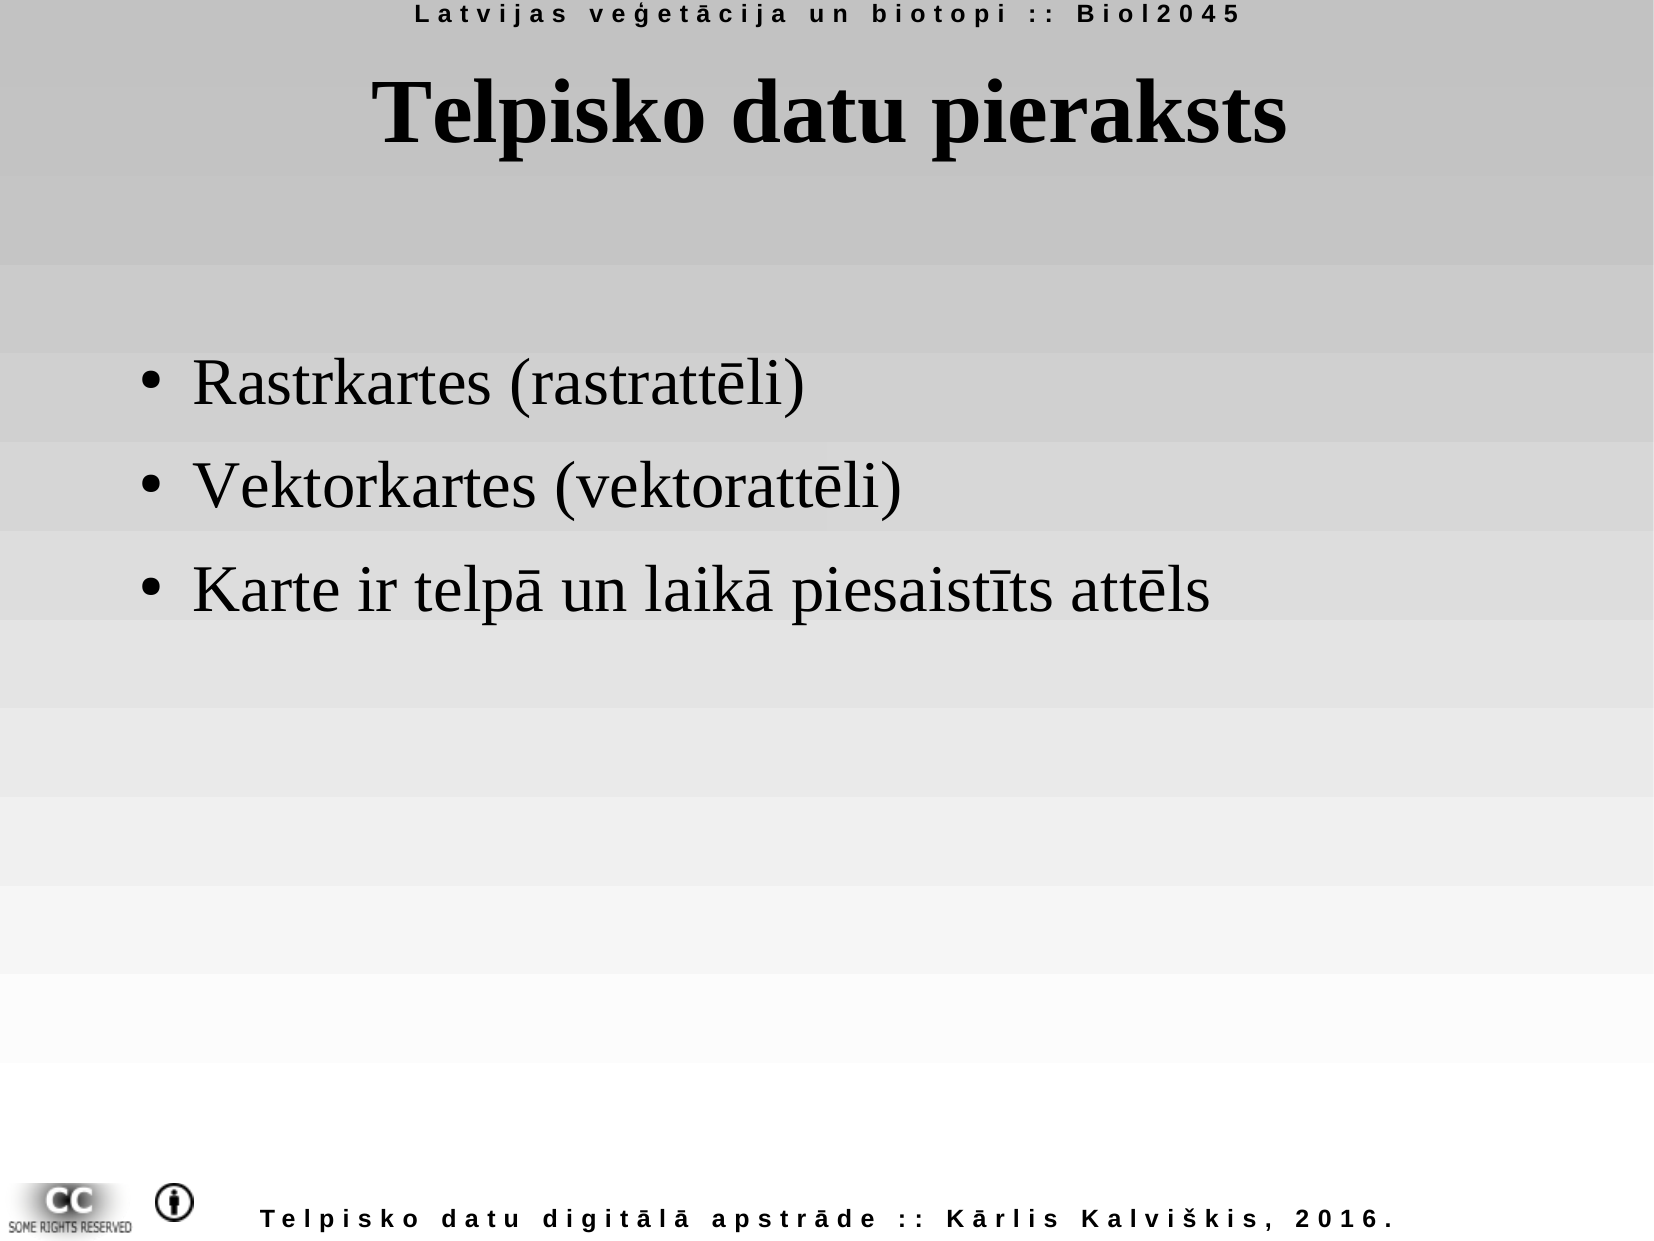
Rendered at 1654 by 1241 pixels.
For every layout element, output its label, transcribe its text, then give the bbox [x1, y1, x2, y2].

picture [0, 0, 1654, 1241]
title Telpisko datu pieraksts [34, 61, 1626, 296]
list Rastrkartes (rastrattēli) Vektorkartes (vektorattēli) Karte ir telpā un laikā piesaistīts attēls [121, 344, 1534, 1127]
